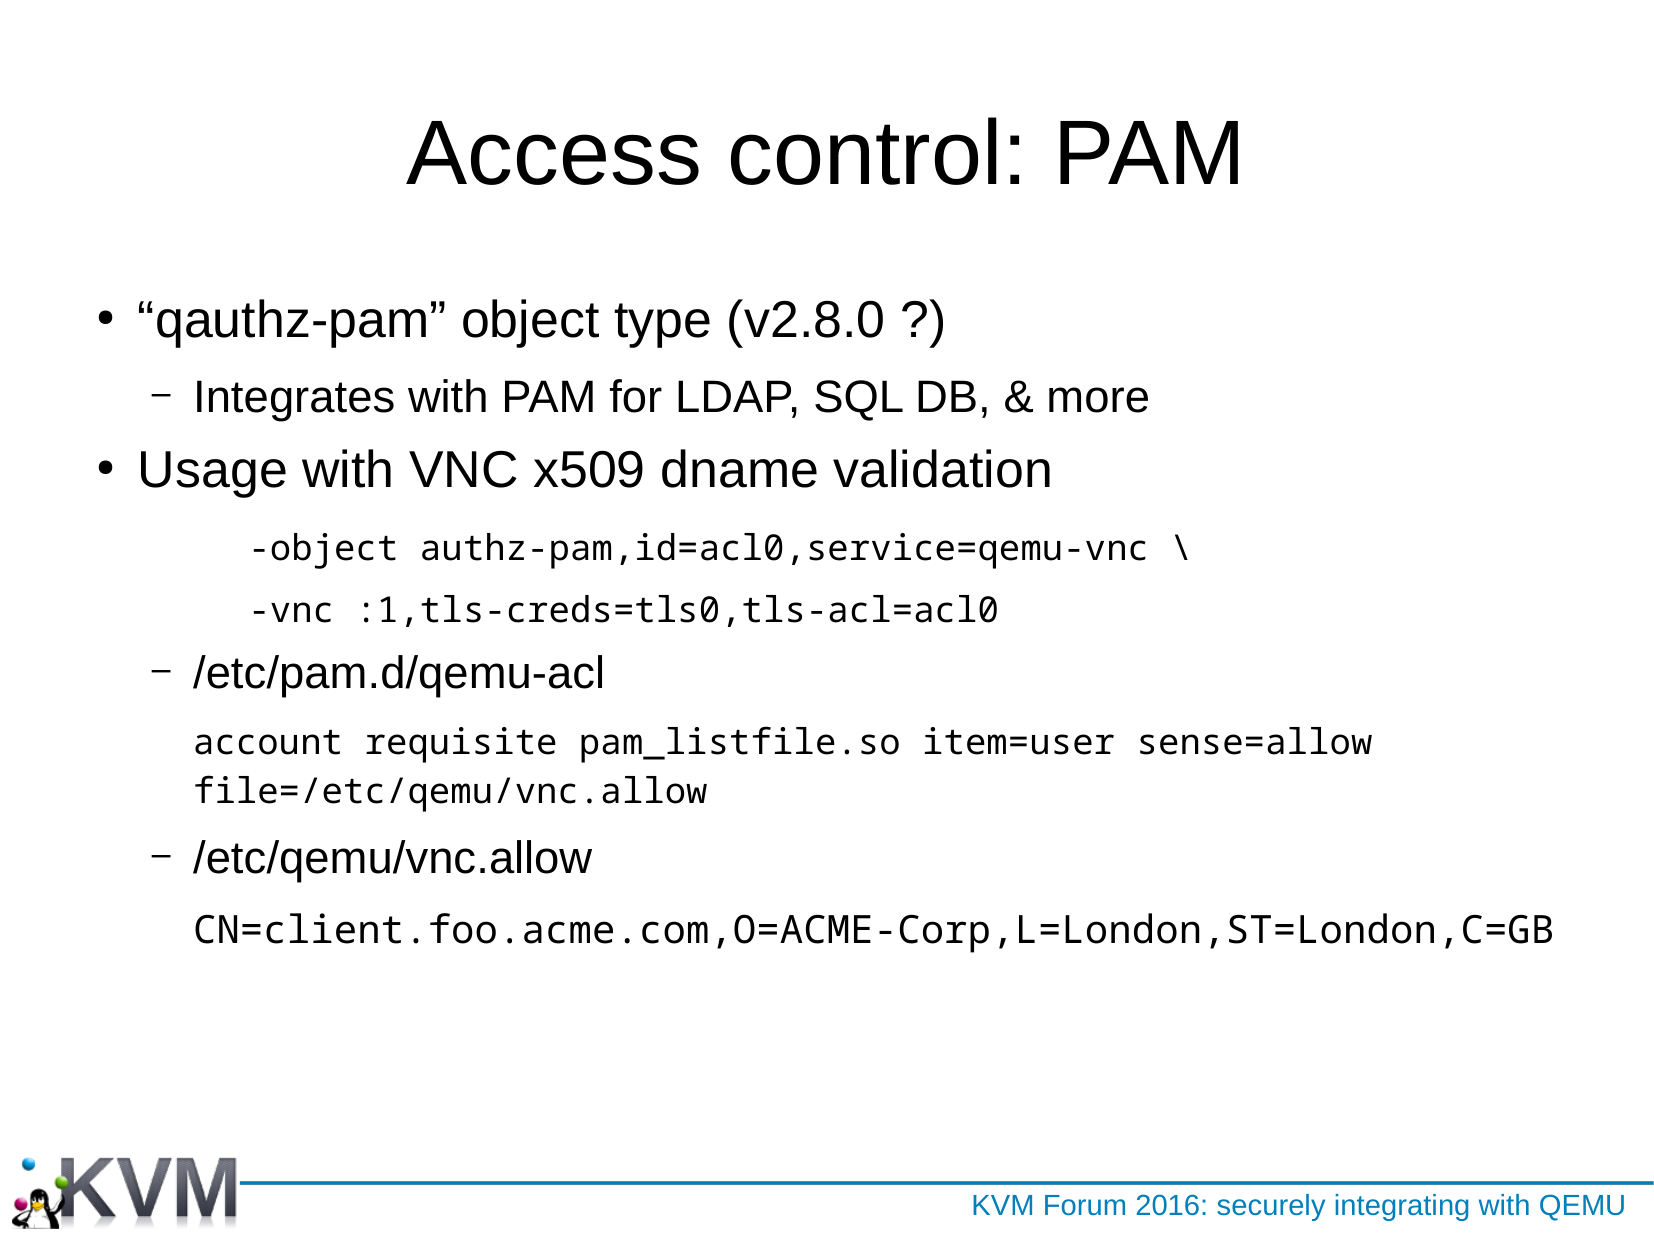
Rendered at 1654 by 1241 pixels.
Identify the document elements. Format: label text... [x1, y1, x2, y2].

list “qauthz-pam” object type (v2.8.0 ?) Integrates with PAM for LDAP, SQL DB, & more Usage with VNC x509 dname validation -object authz-pam,id=acl0,service=qemu-vnc \ -vnc :1,tls-creds=tls0,tls-acl=acl0 /etc/pam.d/qemu-acl account requisite pam_listfile.so item=user sense=allow file=/etc/qemu/vnc.allow /etc/qemu/vnc.allow CN=client.foo.acme.com,O=ACME-Corp,L=London,ST=London,C=GB [82, 290, 1571, 1010]
title Access control: PAM [82, 49, 1571, 257]
picture [11, 1157, 1654, 1229]
